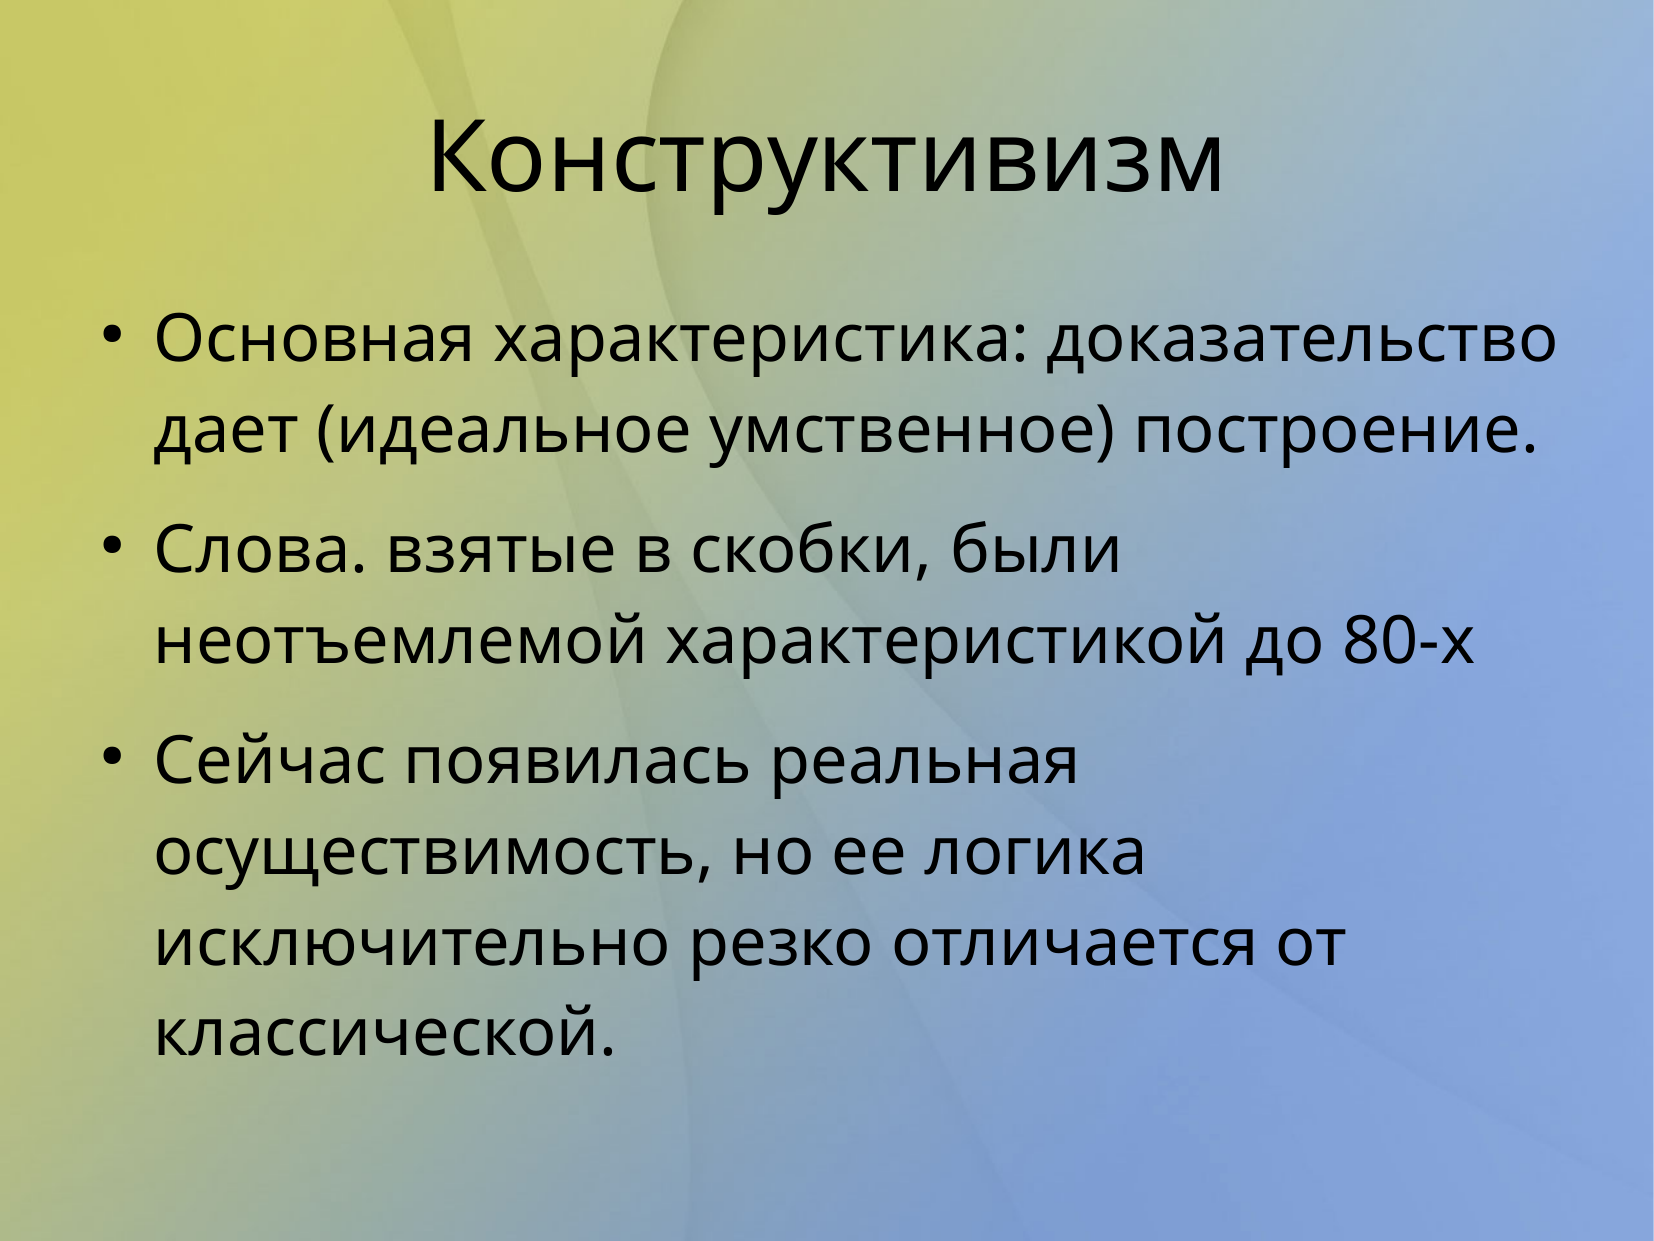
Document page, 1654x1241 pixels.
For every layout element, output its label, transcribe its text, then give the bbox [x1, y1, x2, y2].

title Конструктивизм [82, 56, 1571, 250]
picture [0, 0, 1654, 1241]
list Основная характеристика: доказательство дает (идеальное умственное) построение. Слова. взятые в скобки, были неотъемлемой характеристикой до 80-х Сейчас появилась реальная осуществимость, но ее логика исключительно резко отличается от классической. [82, 290, 1571, 1094]
